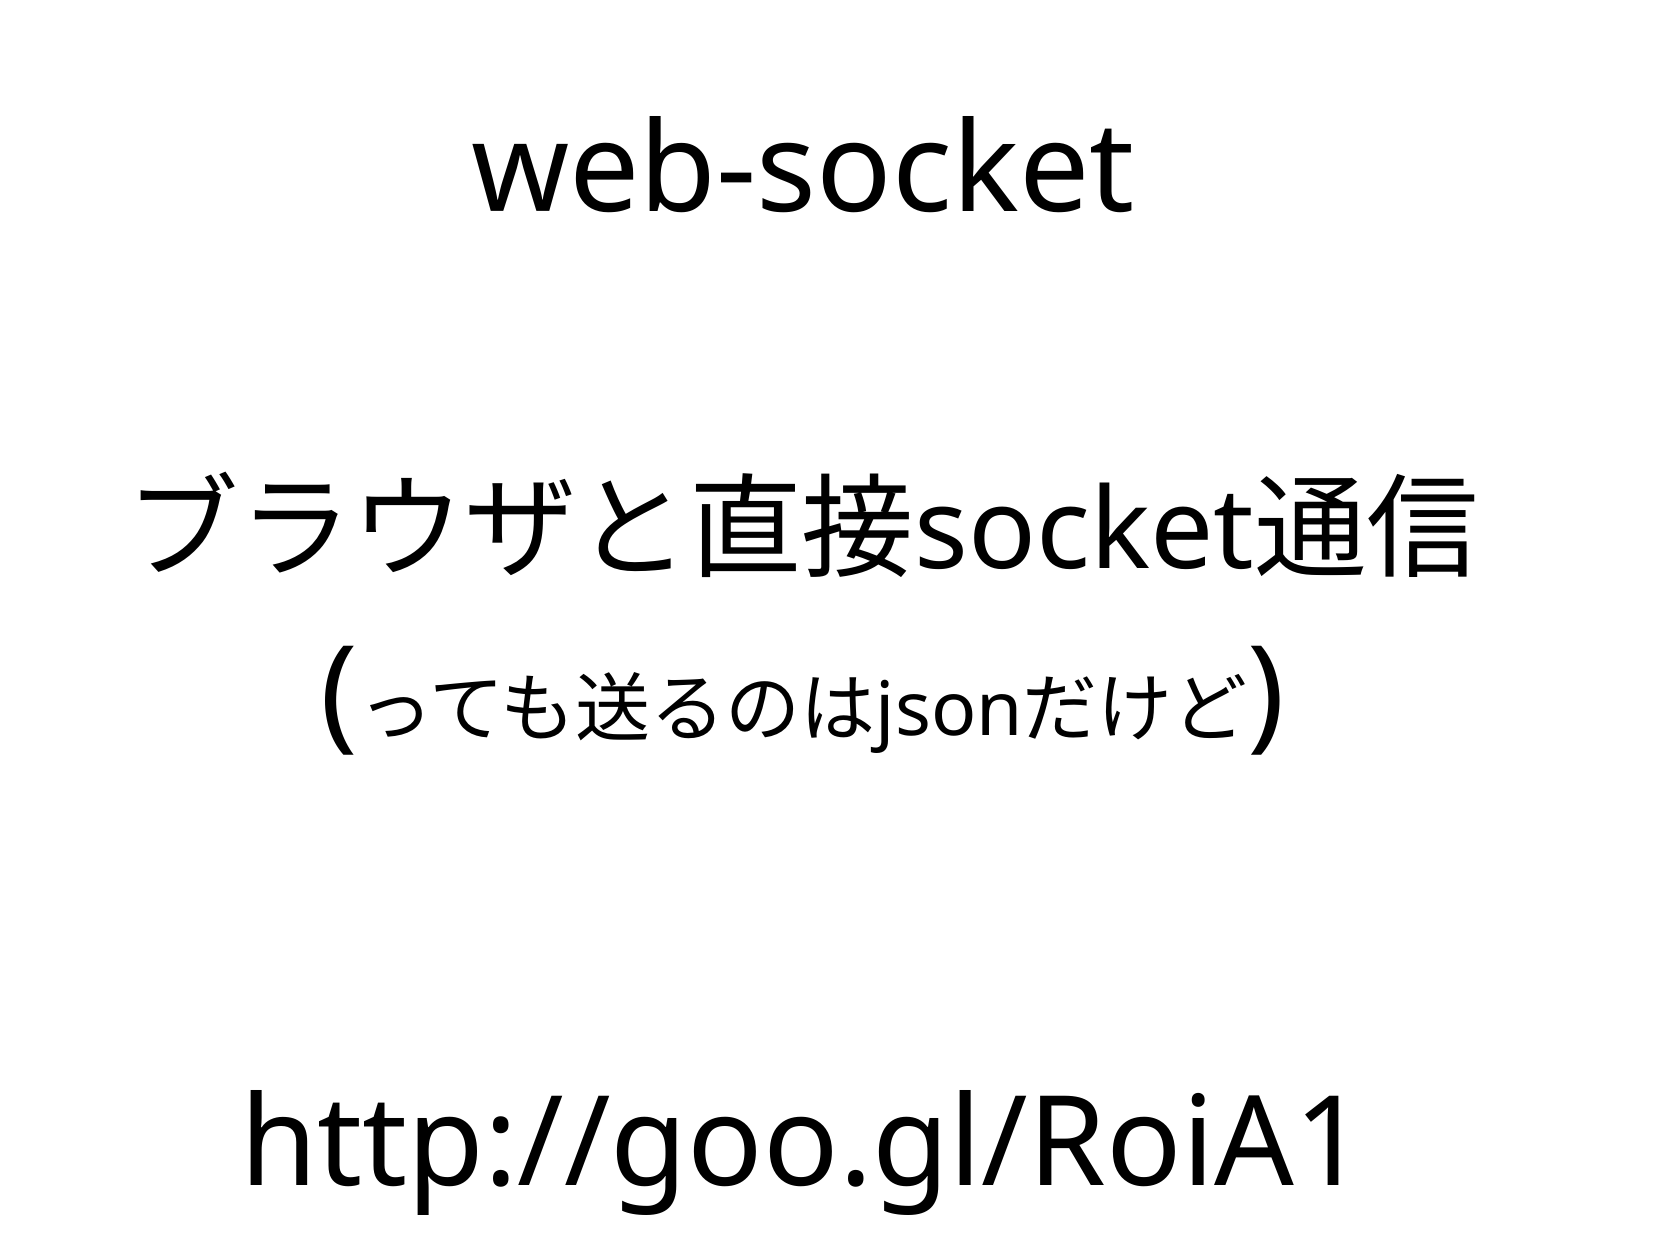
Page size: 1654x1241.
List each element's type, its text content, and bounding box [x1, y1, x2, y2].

title ブラウザと直接socket通信 (っても送るのはjsonだけど) [59, 486, 1548, 725]
title http://goo.gl/RoiA1 [59, 1033, 1548, 1241]
title web-socket [59, 59, 1548, 267]
